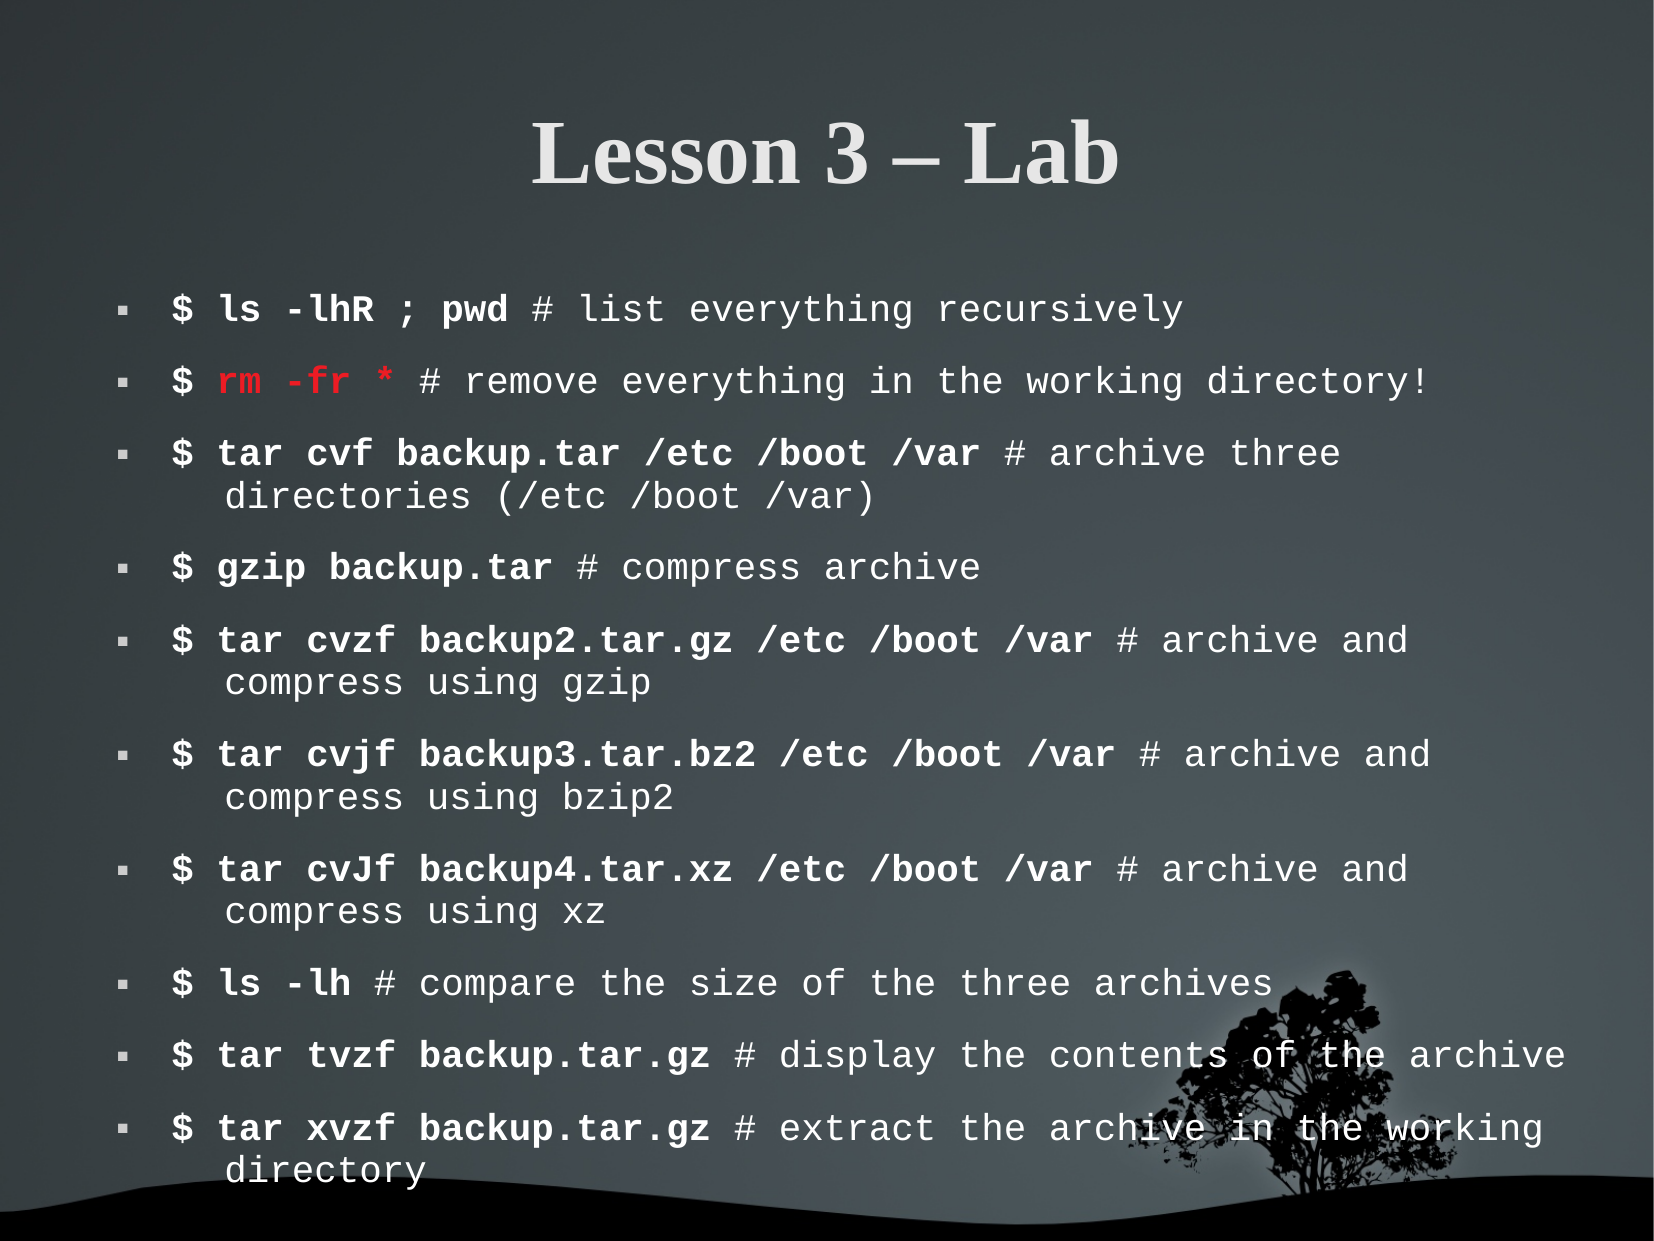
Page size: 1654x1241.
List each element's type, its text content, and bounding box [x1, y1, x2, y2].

list $ ls -lhR ; pwd # list everything recursively $ rm -fr * # remove everything in the working directory! $ tar cvf backup.tar /etc /boot /var # archive three directories (/etc /boot /var) $ gzip backup.tar # compress archive $ tar cvzf backup2.tar.gz /etc /boot /var # archive and compress using gzip $ tar cvjf backup3.tar.bz2 /etc /boot /var # archive and compress using bzip2 $ tar cvJf backup4.tar.xz /etc /boot /var # archive and compress using xz $ ls -lh # compare the size of the three archives $ tar tvzf backup.tar.gz # display the contents of the archive $ tar xvzf backup.tar.gz # extract the archive in the working directory [82, 290, 1571, 1194]
title Lesson 3 – Lab [82, 49, 1571, 257]
picture [0, 0, 1654, 1241]
